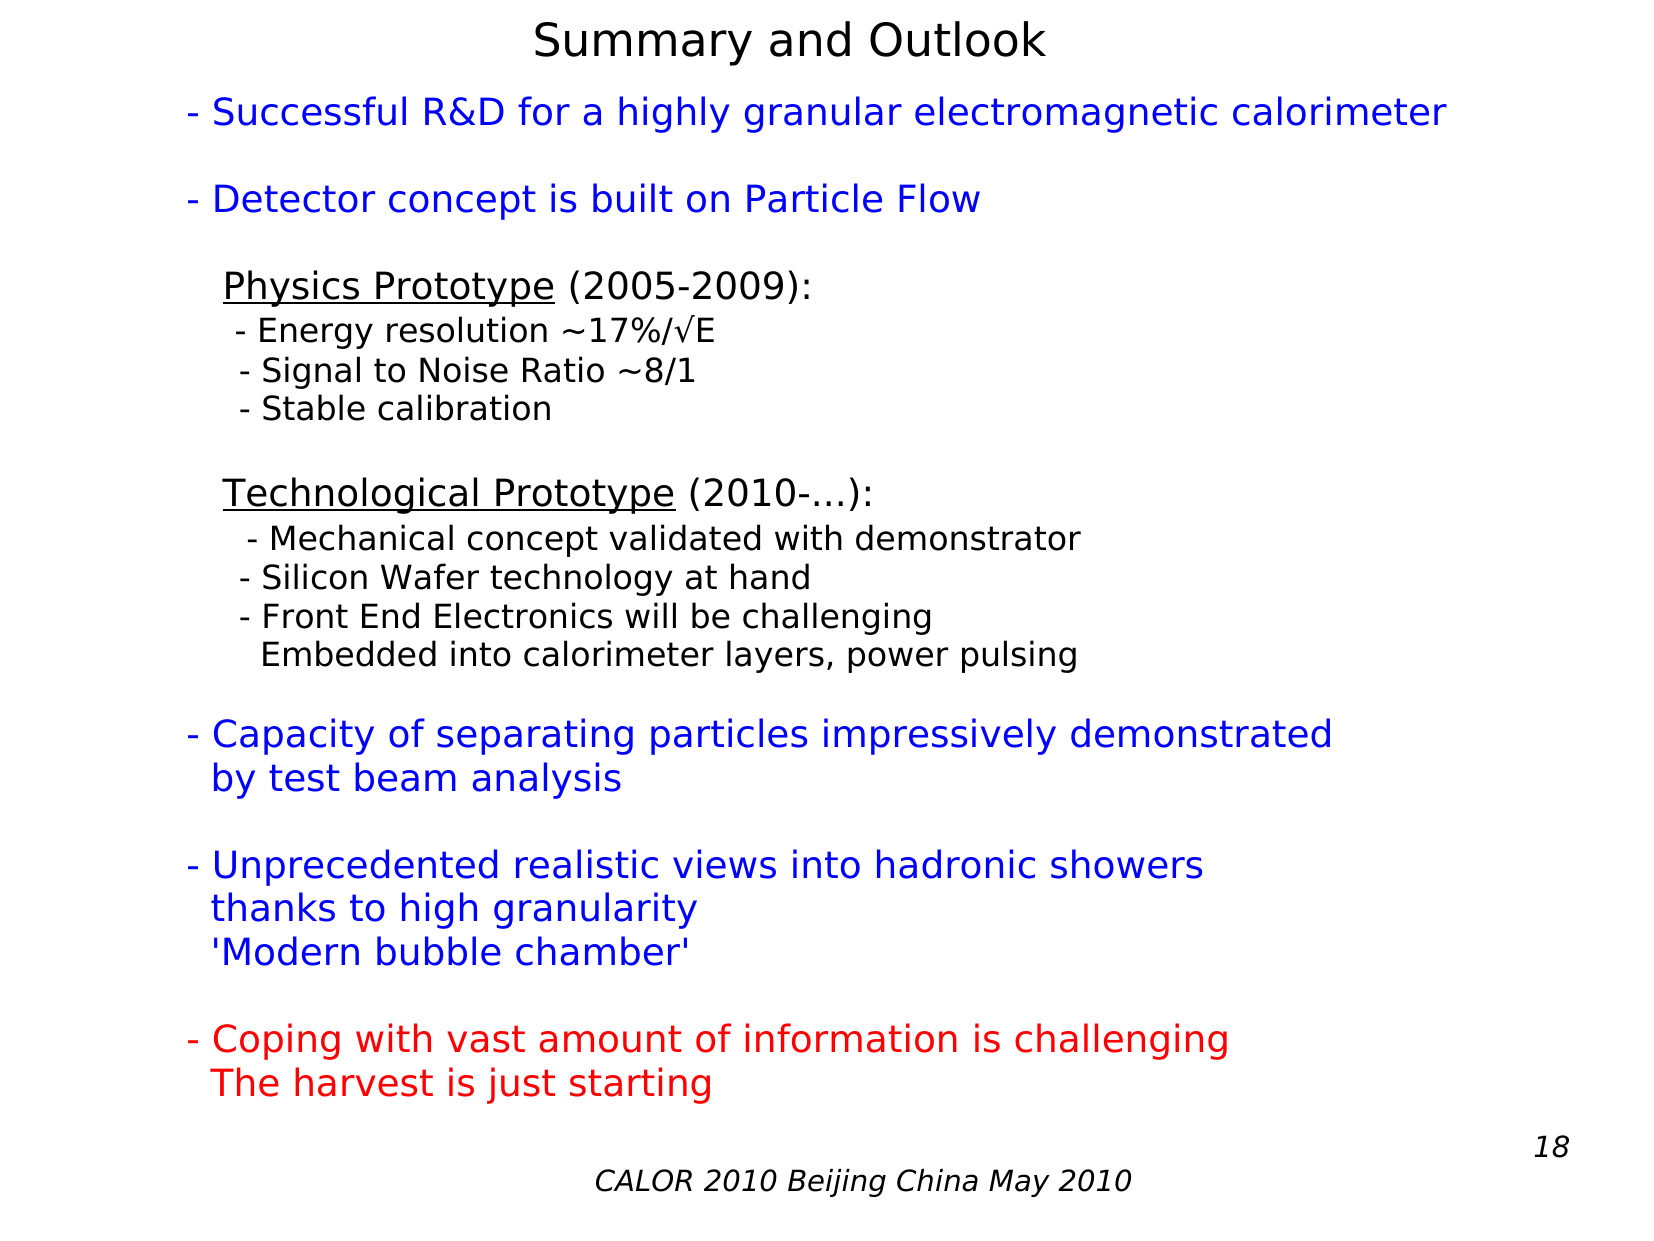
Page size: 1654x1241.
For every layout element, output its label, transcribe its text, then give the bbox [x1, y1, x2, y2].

text_box Summary and Outlook [517, 6, 1062, 75]
text_box - Successful R&D for a highly granular electromagnetic calorimeter - Detector concept is built on Particle Flow Physics Prototype (2005-2009): - Energy resolution ~17%/√E - Signal to Noise Ratio ~8/1 - Stable calibration Technological Prototype (2010-...): - Mechanical concept validated with demonstrator - Silicon Wafer technology at hand - Front End Electronics will be challenging Embedded into calorimeter layers, power pulsing - Capacity of separating particles impressively demonstrated by test beam analysis - Unprecedented realistic views into hadronic showers thanks to high granularity 'Modern bubble chamber' - Coping with vast amount of information is challenging The harvest is just starting [171, 82, 1475, 1113]
